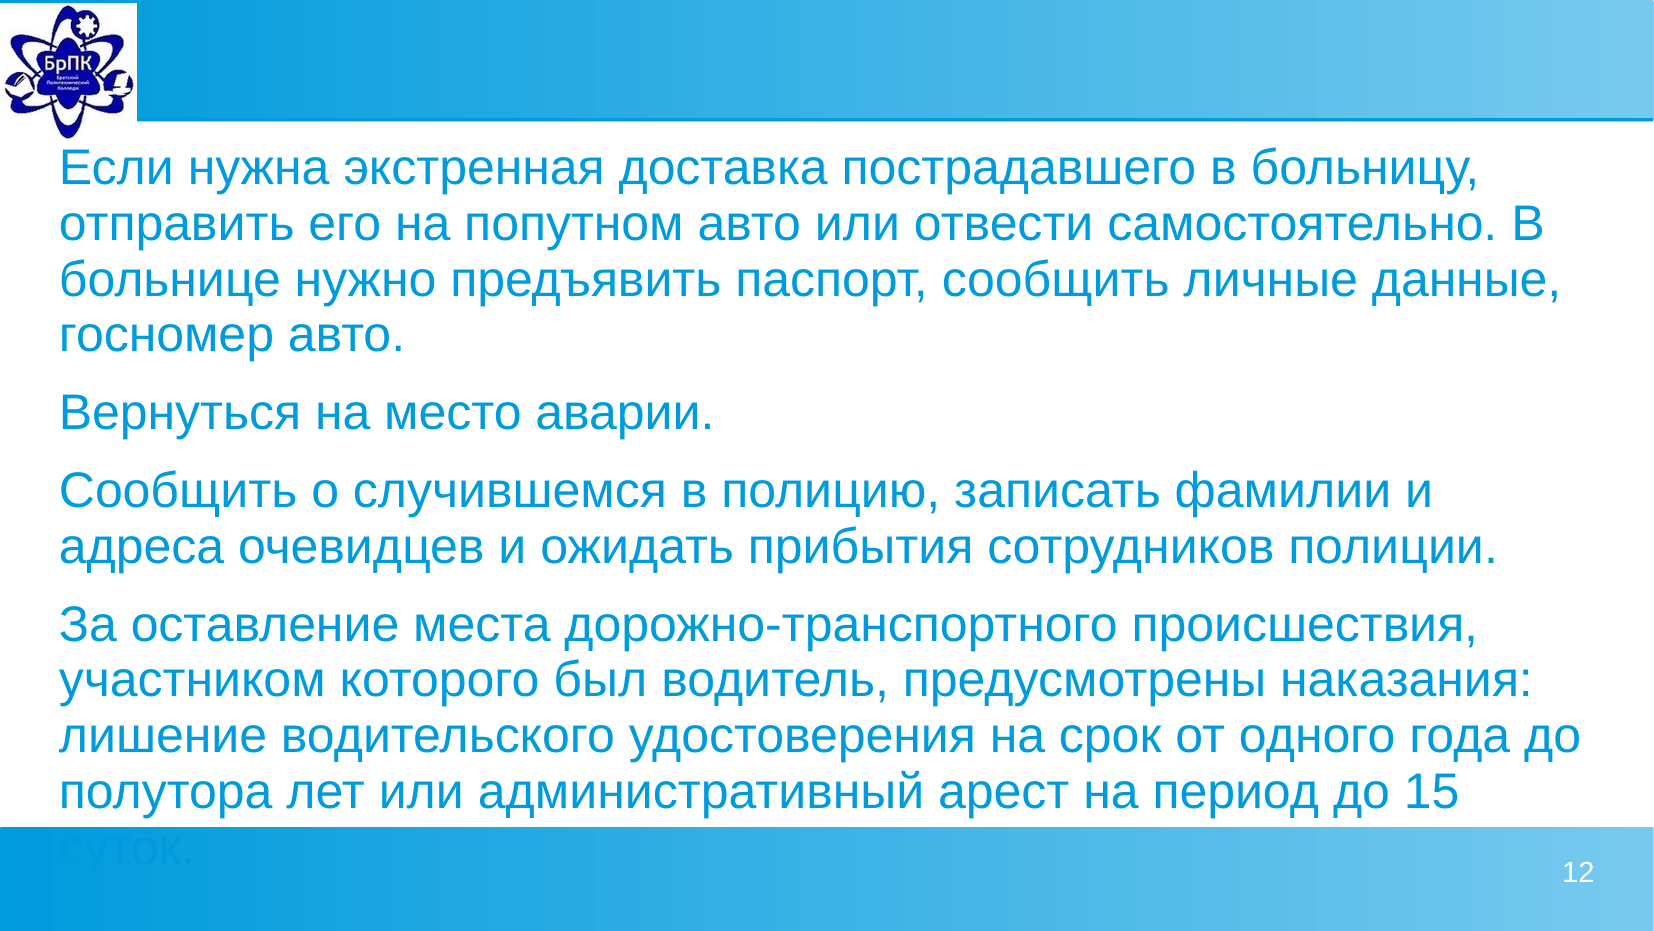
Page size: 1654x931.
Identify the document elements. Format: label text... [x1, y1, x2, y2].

list Если нужна экстренная доставка пострадавшего в больницу, отправить его на попутном авто или отвести самостоятельно. В больнице нужно предъявить паспорт, сообщить личные данные, госномер авто. Вернуться на место аварии. Сообщить о случившемся в полицию, записать фамилии и адреса очевидцев и ожидать прибытия сотрудников полиции. За оставление места дорожно-транспортного происшествия, участником которого был водитель, предусмотрены наказания: лишение водительского удостоверения на срок от одного года до полутора лет или административный арест на период до 15 суток. [59, 139, 1595, 730]
picture [0, 4, 137, 140]
